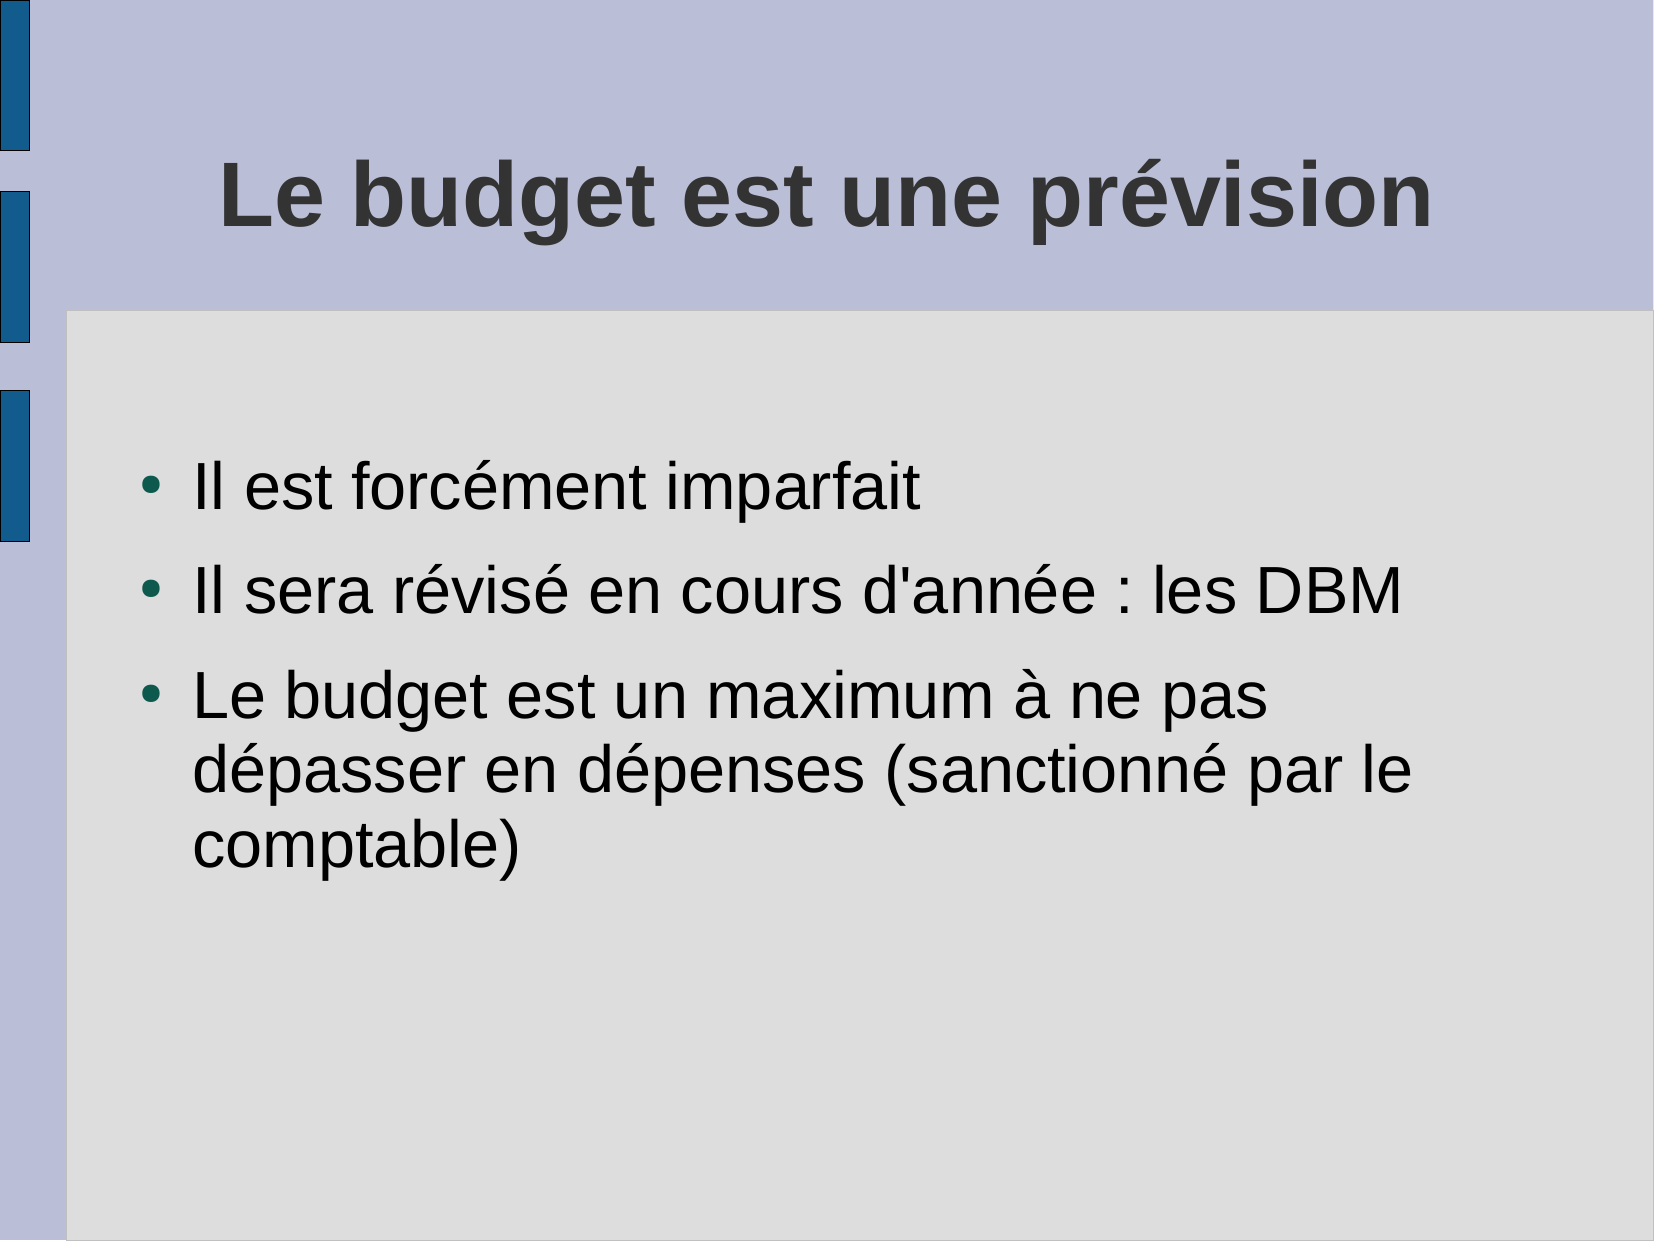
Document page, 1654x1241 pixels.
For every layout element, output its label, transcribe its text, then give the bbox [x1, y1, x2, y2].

title Le budget est une prévision [121, 91, 1534, 299]
list Il est forcément imparfait Il sera révisé en cours d'année : les DBM Le budget est un maximum à ne pas dépasser en dépenses (sanctionné par le comptable) [121, 344, 1534, 1127]
